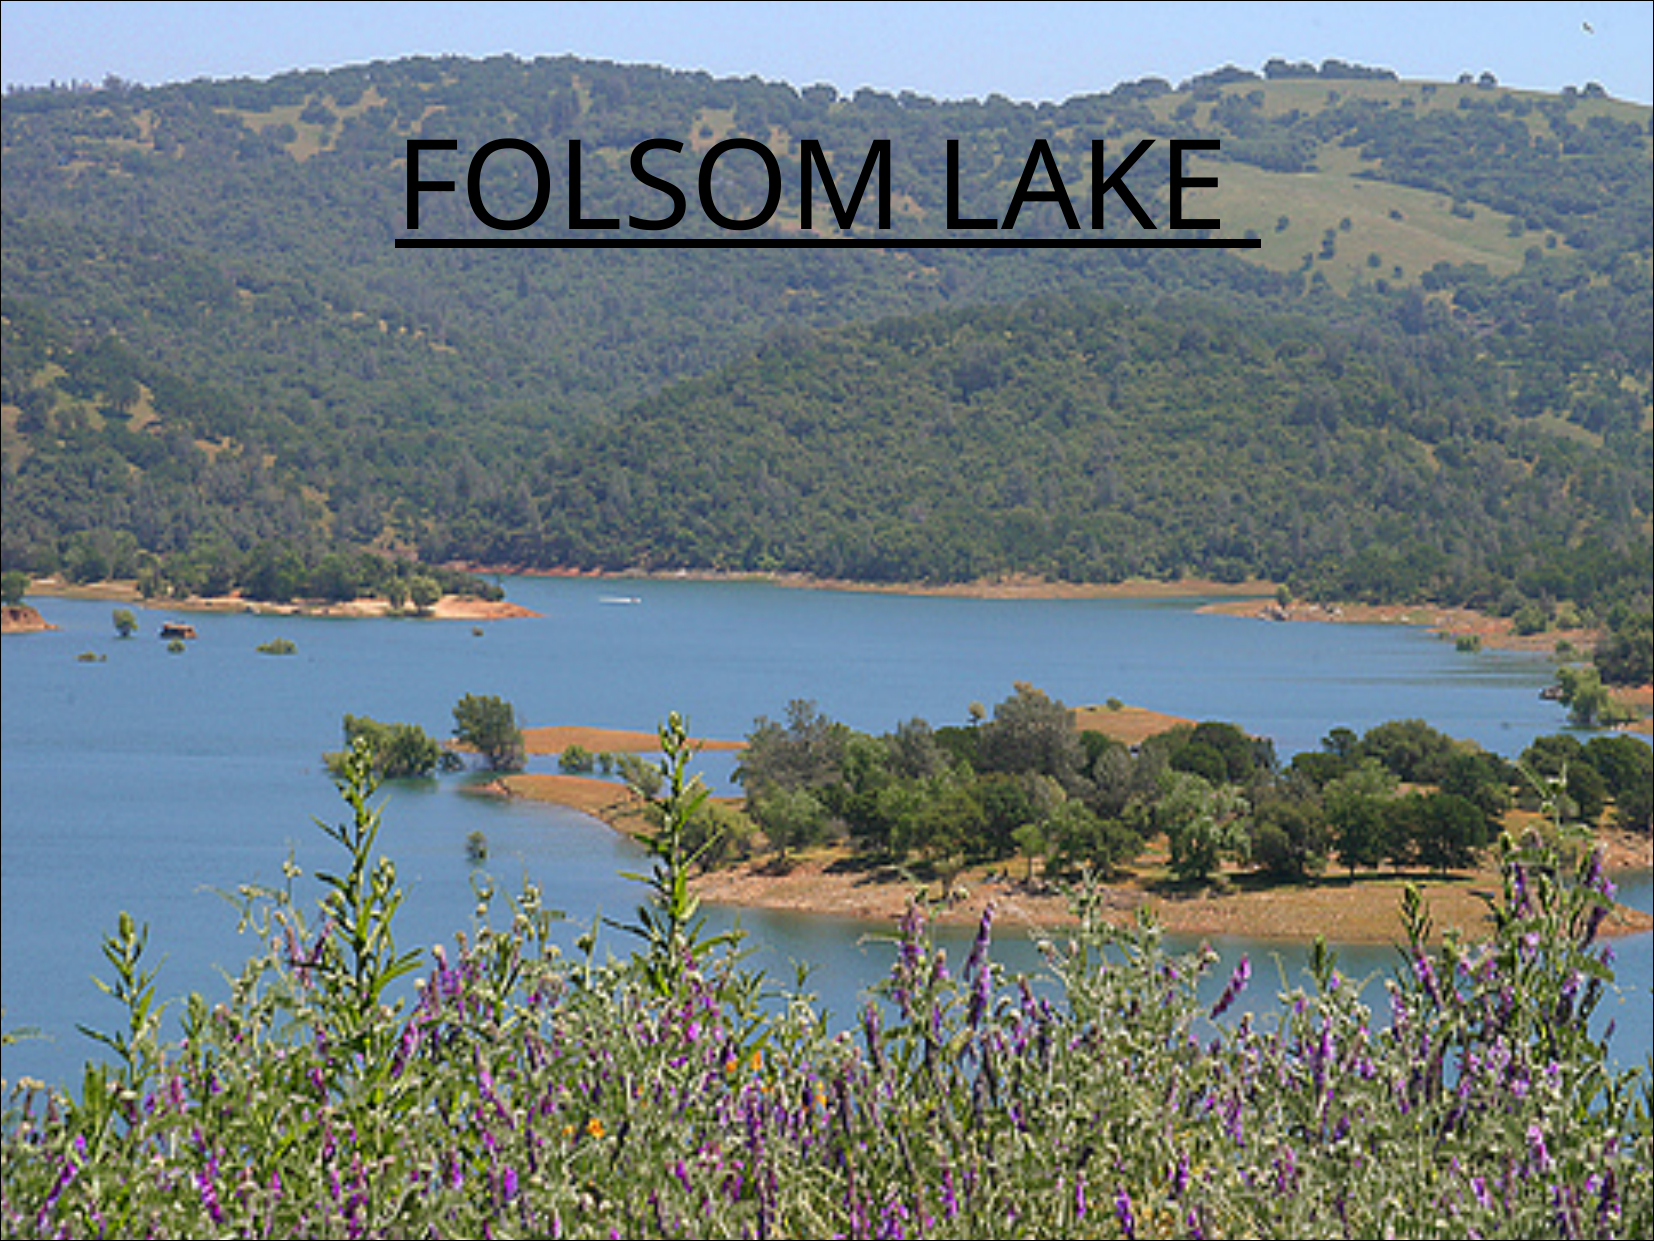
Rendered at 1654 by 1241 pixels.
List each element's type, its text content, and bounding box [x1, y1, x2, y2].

text_box FOLSOM LAKE [147, 88, 1477, 278]
text_box [0, 0, 1654, 1241]
